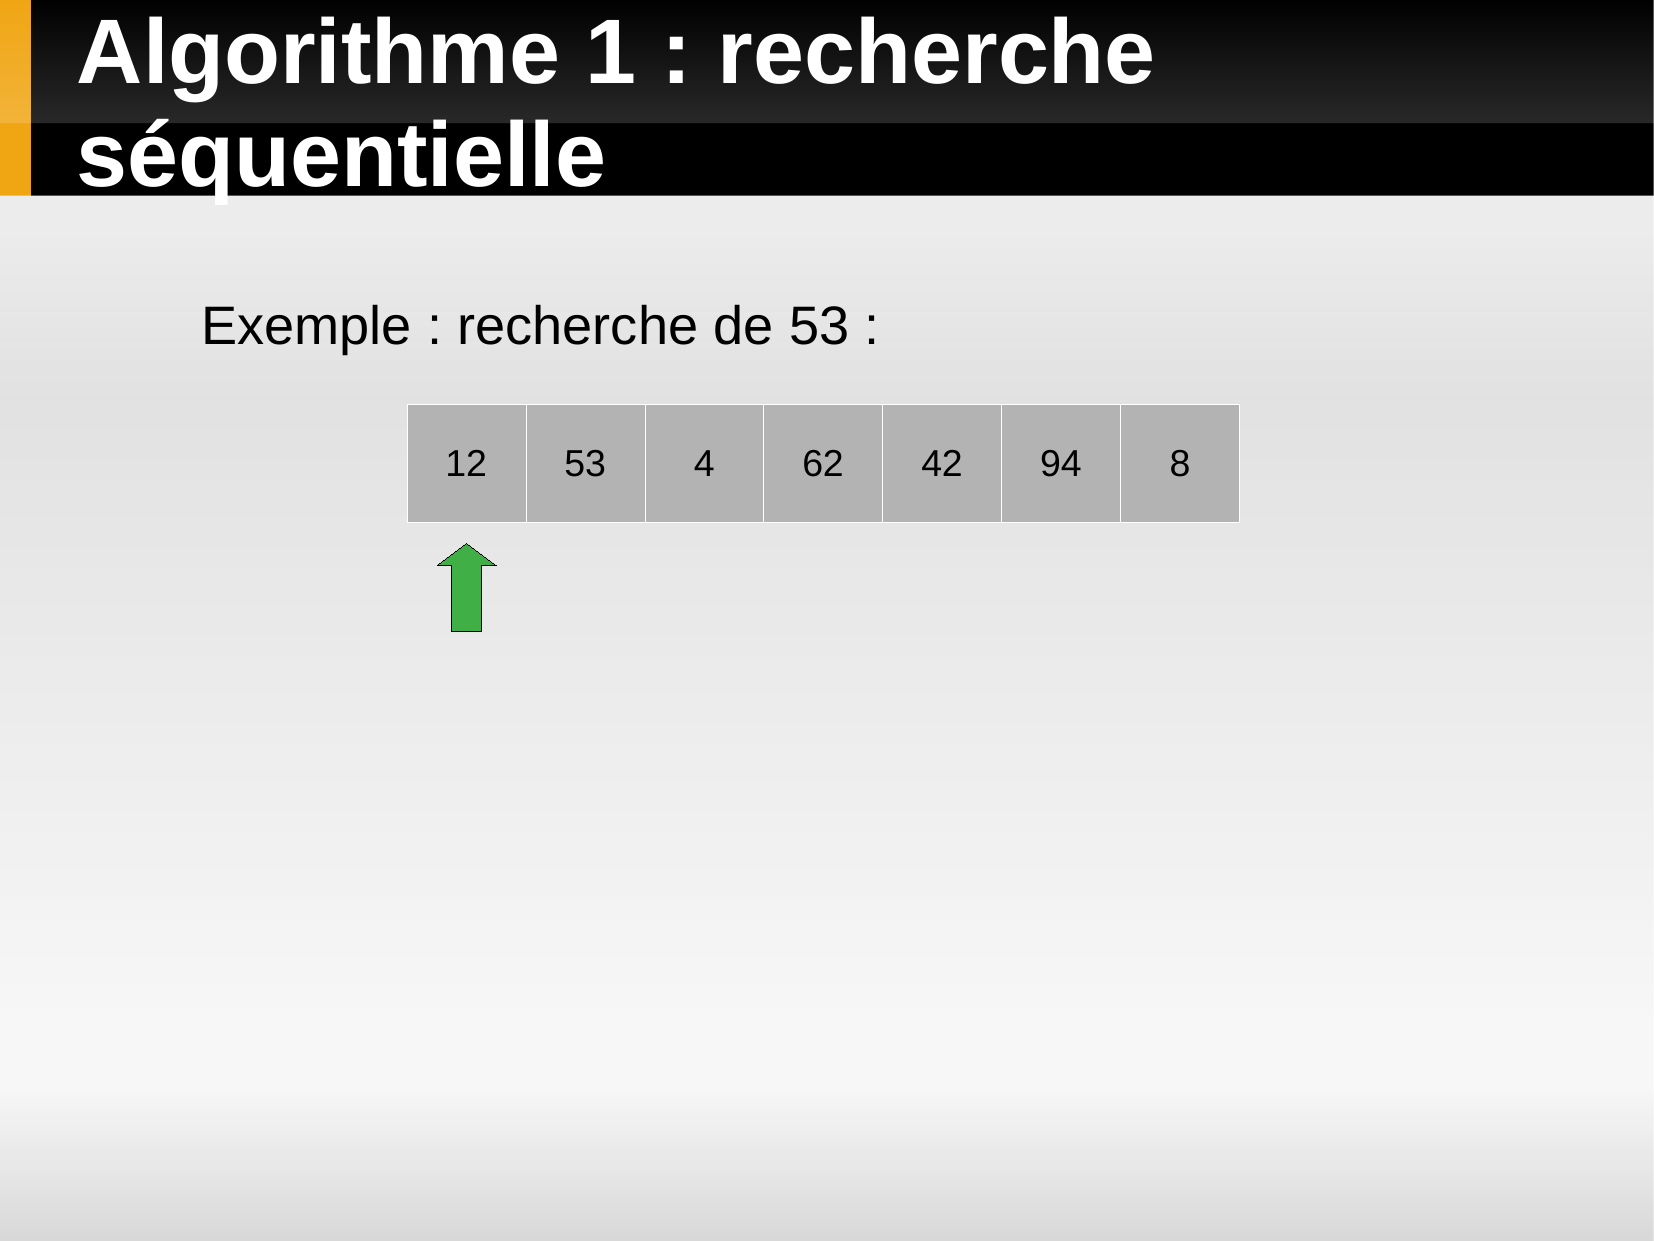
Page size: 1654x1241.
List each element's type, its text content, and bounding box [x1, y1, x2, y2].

table_header 4 [646, 405, 763, 522]
picture [0, 0, 1654, 1241]
table_header 53 [527, 405, 645, 522]
table_header 8 [1121, 405, 1239, 522]
table_header 12 [408, 405, 526, 522]
table_header 62 [764, 405, 882, 522]
list Exemple : recherche de 53 : [88, 295, 1577, 1039]
title Algorithme 1 : recherche séquentielle [76, 0, 1565, 208]
table_header 42 [883, 405, 1001, 522]
table_header 94 [1002, 405, 1120, 522]
text_box [437, 543, 497, 632]
